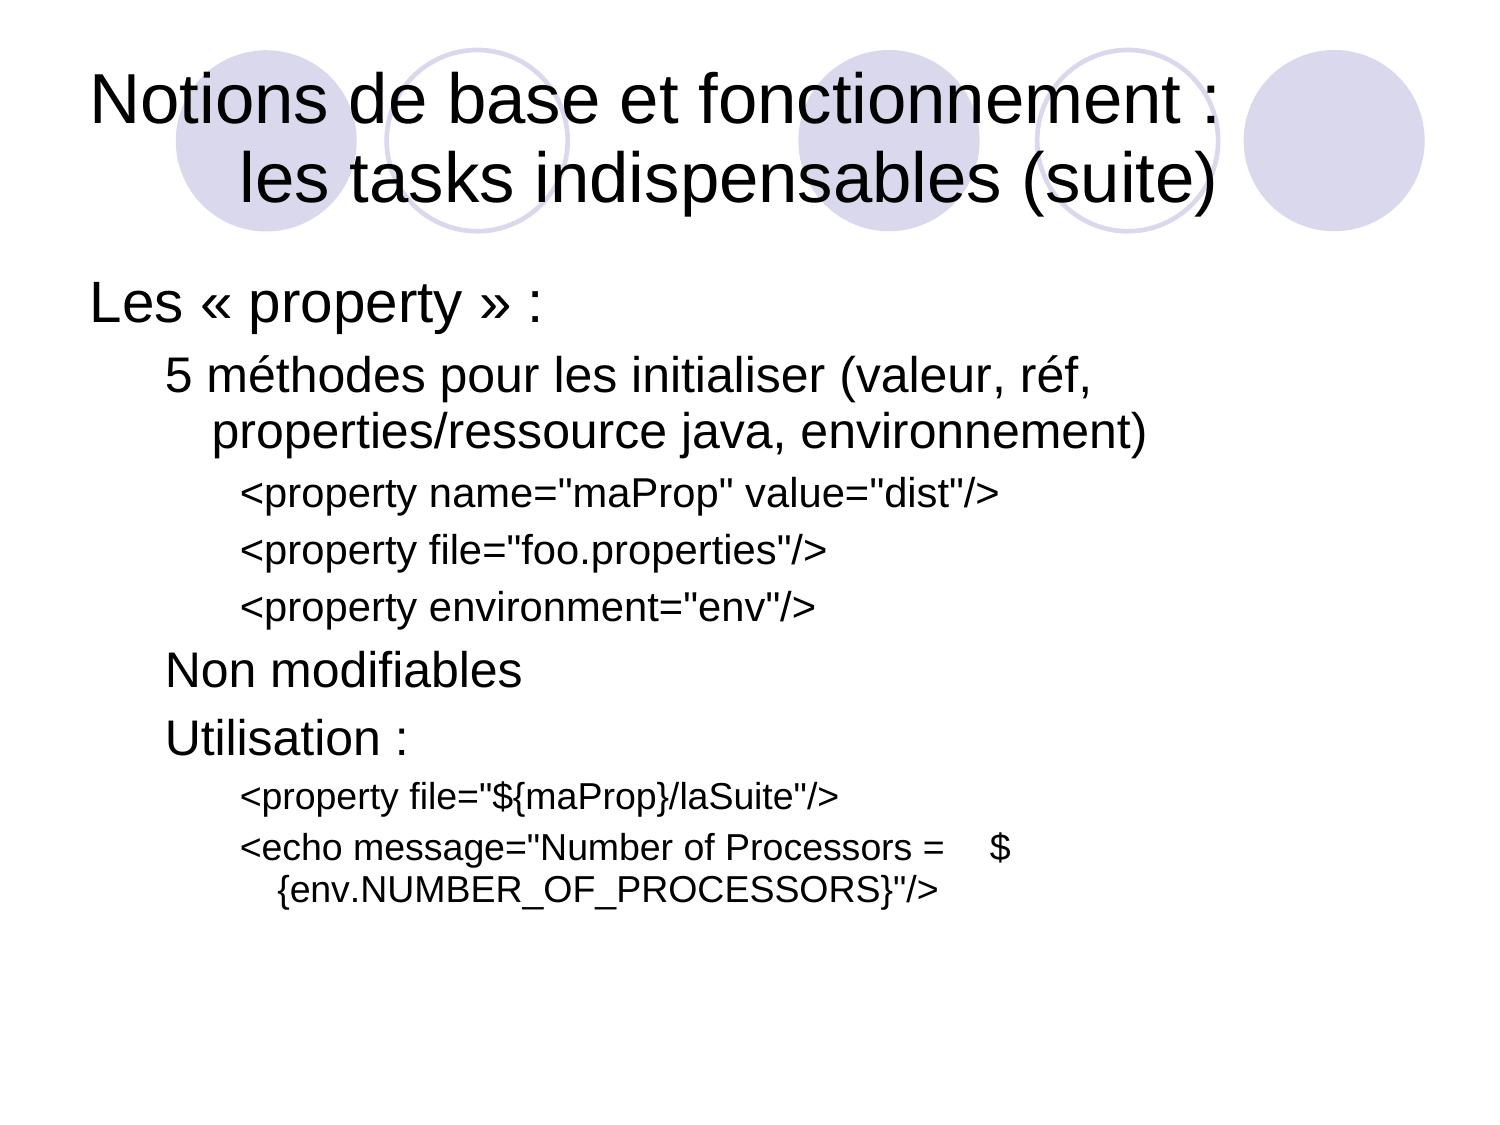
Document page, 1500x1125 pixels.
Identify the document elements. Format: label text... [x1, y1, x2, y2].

list Les « property » : 5 méthodes pour les initialiser (valeur, réf, properties/ressource java, environnement) <property name="maProp" value="dist"/> <property file="foo.properties"/> <property environment="env"/> Non modifiables Utilisation : <property file="${maProp}/laSuite"/> <echo message="Number of Processors = ${env.NUMBER_OF_PROCESSORS}"/> [75, 262, 1426, 1102]
title Notions de base et fonctionnement : les tasks indispensables (suite) [75, 26, 1426, 252]
